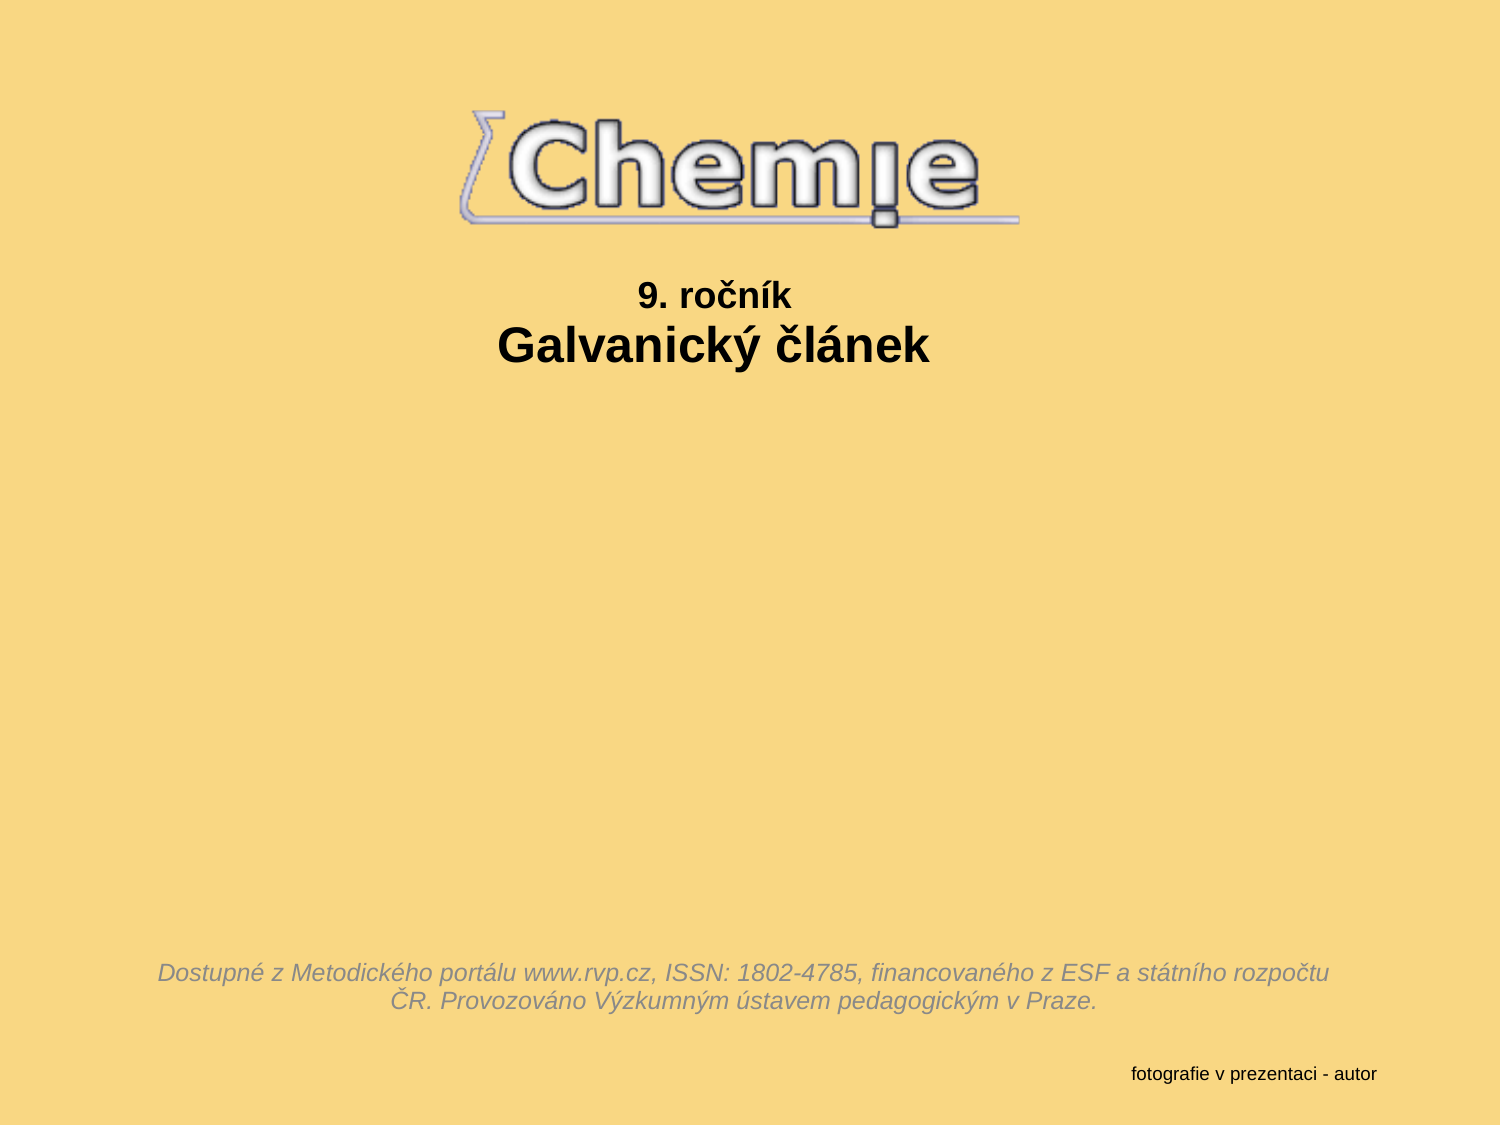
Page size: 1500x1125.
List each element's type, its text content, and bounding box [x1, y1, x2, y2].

picture [442, 101, 1034, 235]
text_box 9. ročník Galvanický článek [159, 267, 1270, 381]
text_box fotografie v prezentaci - autor [1016, 1055, 1492, 1098]
text_box Dostupné z Metodického portálu www.rvp.cz, ISSN: 1802-4785, financovaného z ESF a státního rozpočtu ČR. Provozováno Výzkumným ústavem pedagogickým v Praze. [123, 956, 1367, 1017]
